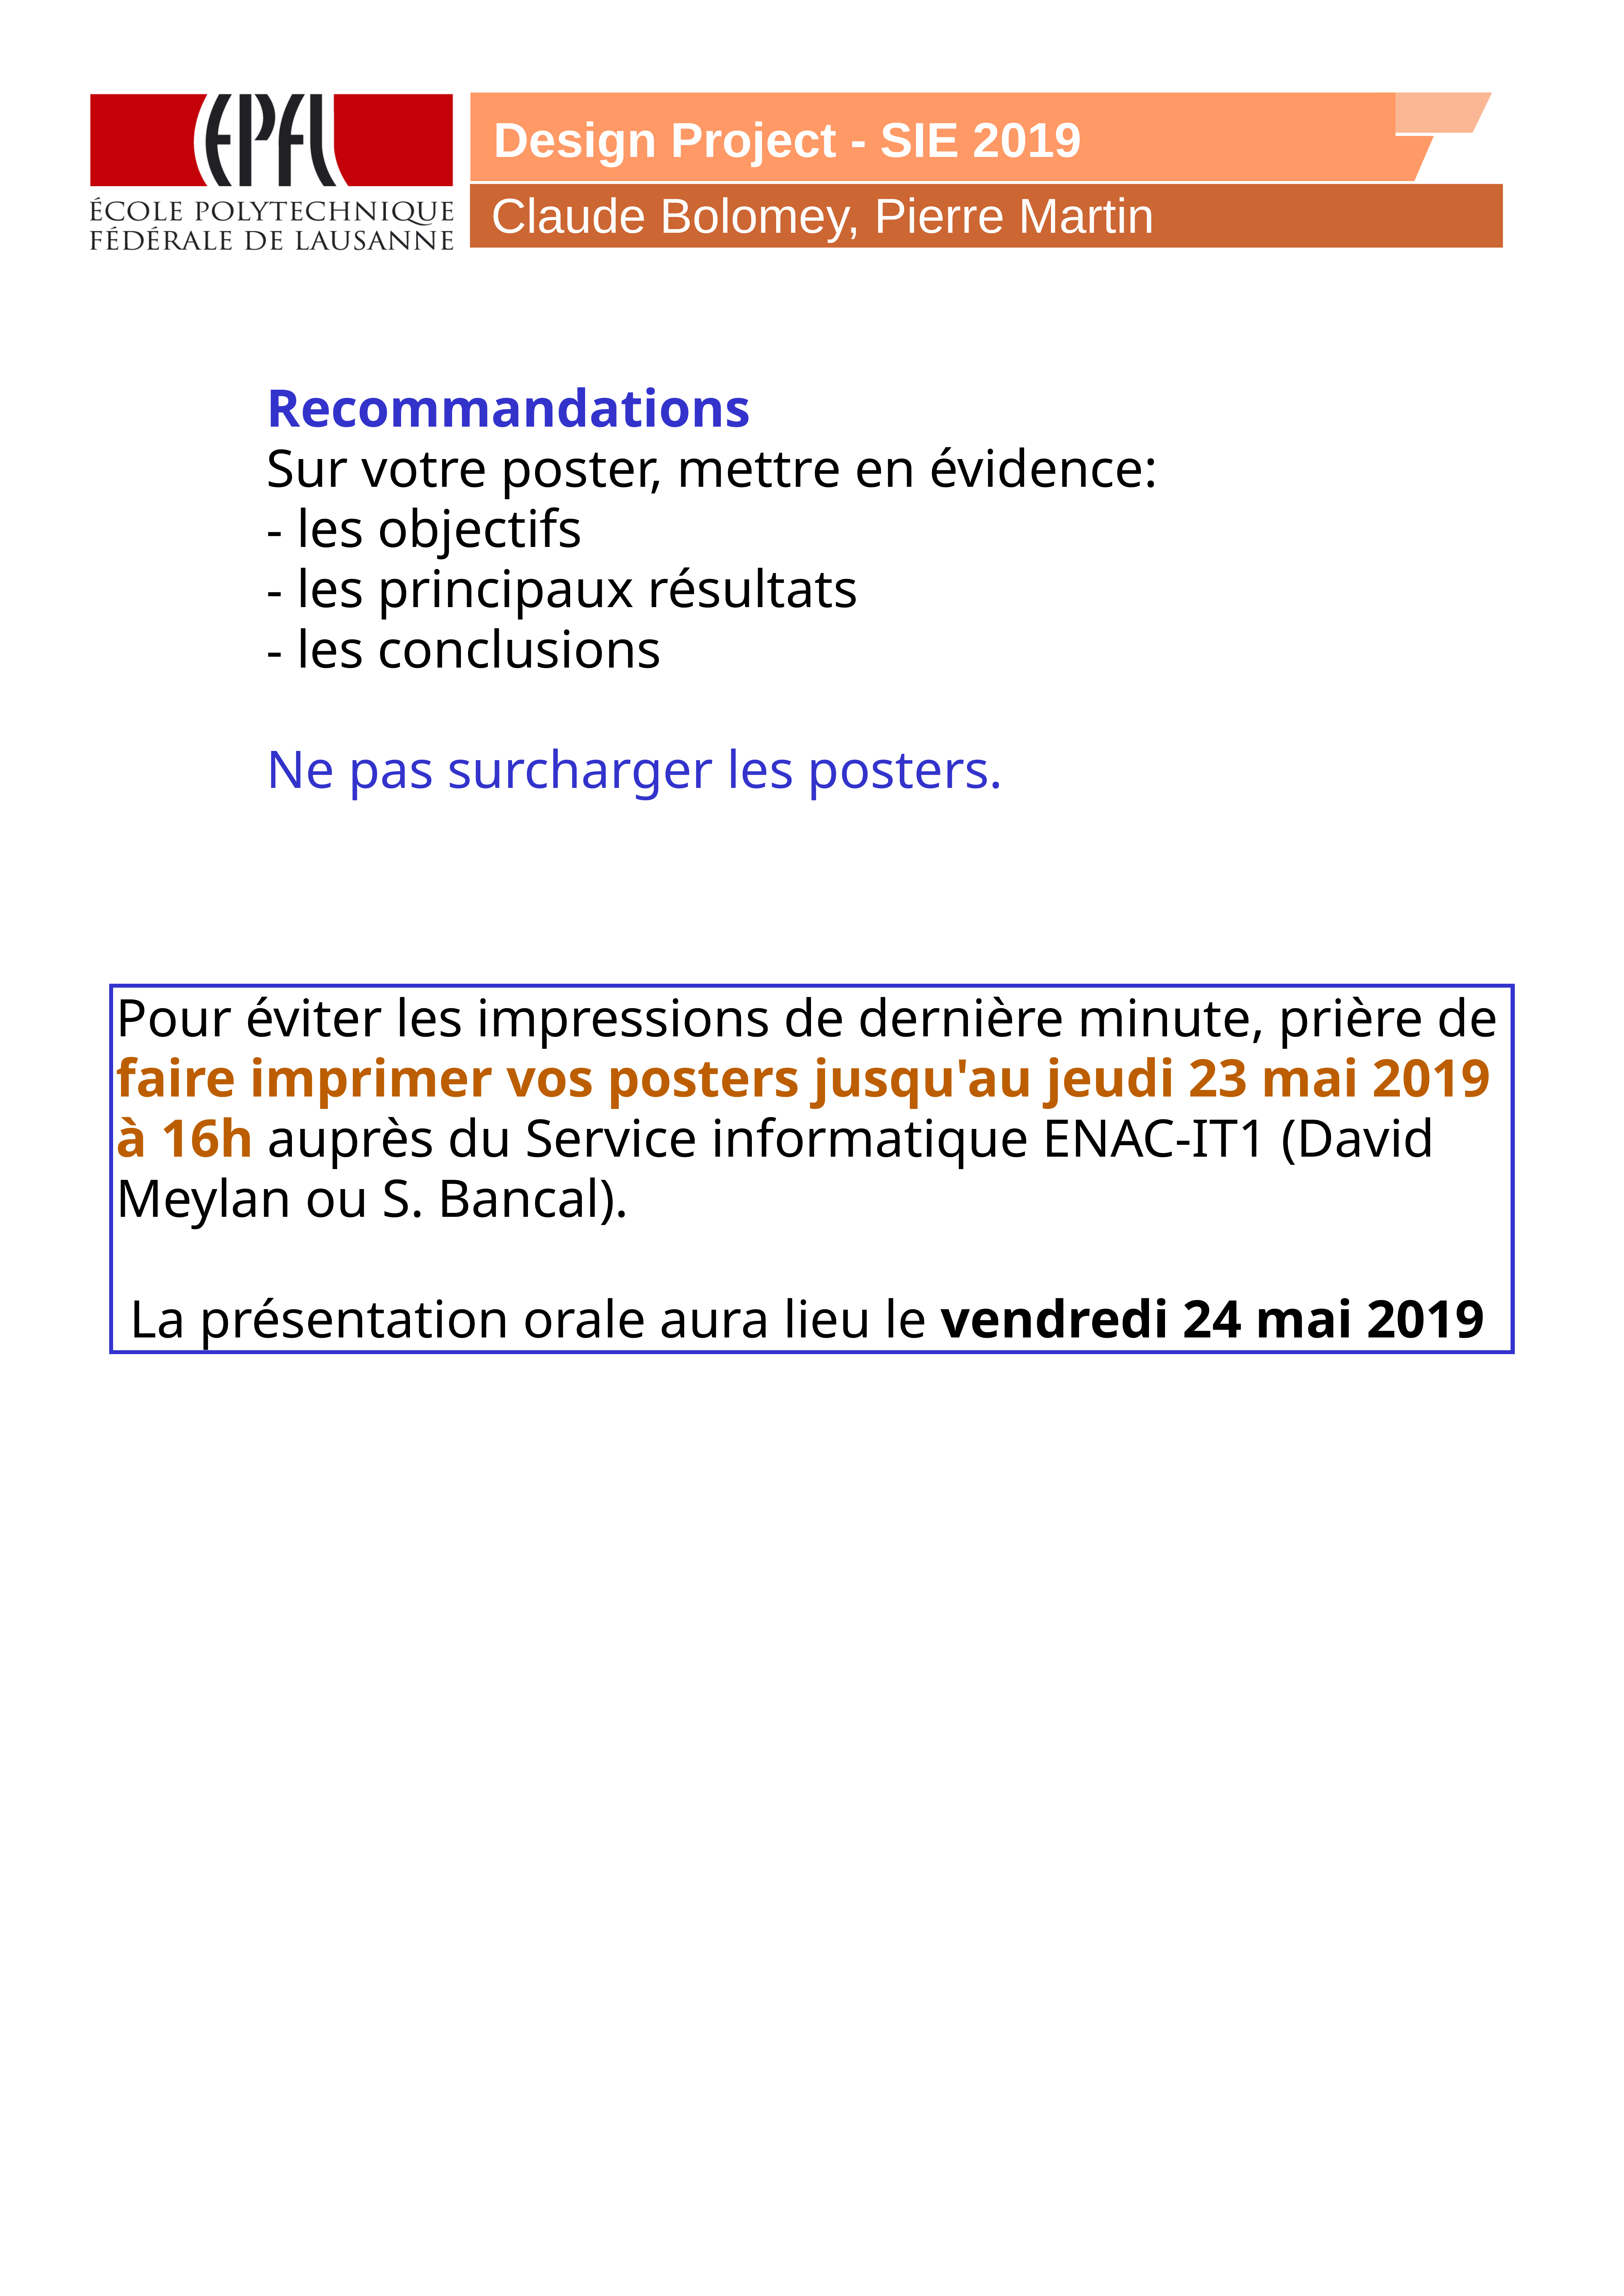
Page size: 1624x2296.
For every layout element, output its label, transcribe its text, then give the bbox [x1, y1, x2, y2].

text_box Recommandations Sur votre poster, mettre en évidence: les objectifs les principaux résultats les conclusions Ne pas surcharger les posters.surcharger le poster. [262, 376, 1361, 863]
text_box Claude Bolomey, Pierre Martin [486, 184, 1459, 248]
picture [90, 94, 454, 251]
text_box Pour éviter les impressions de dernière minute, prière de faire imprimer vos posters jusqu'au jeudi 23 mai 2019 à 16h auprès du Service informatique ENAC-IT1 (David Meylan ou S. Bancal). La présentation orale aura lieu le vendredi 24 mai 2019 [111, 986, 1513, 1352]
